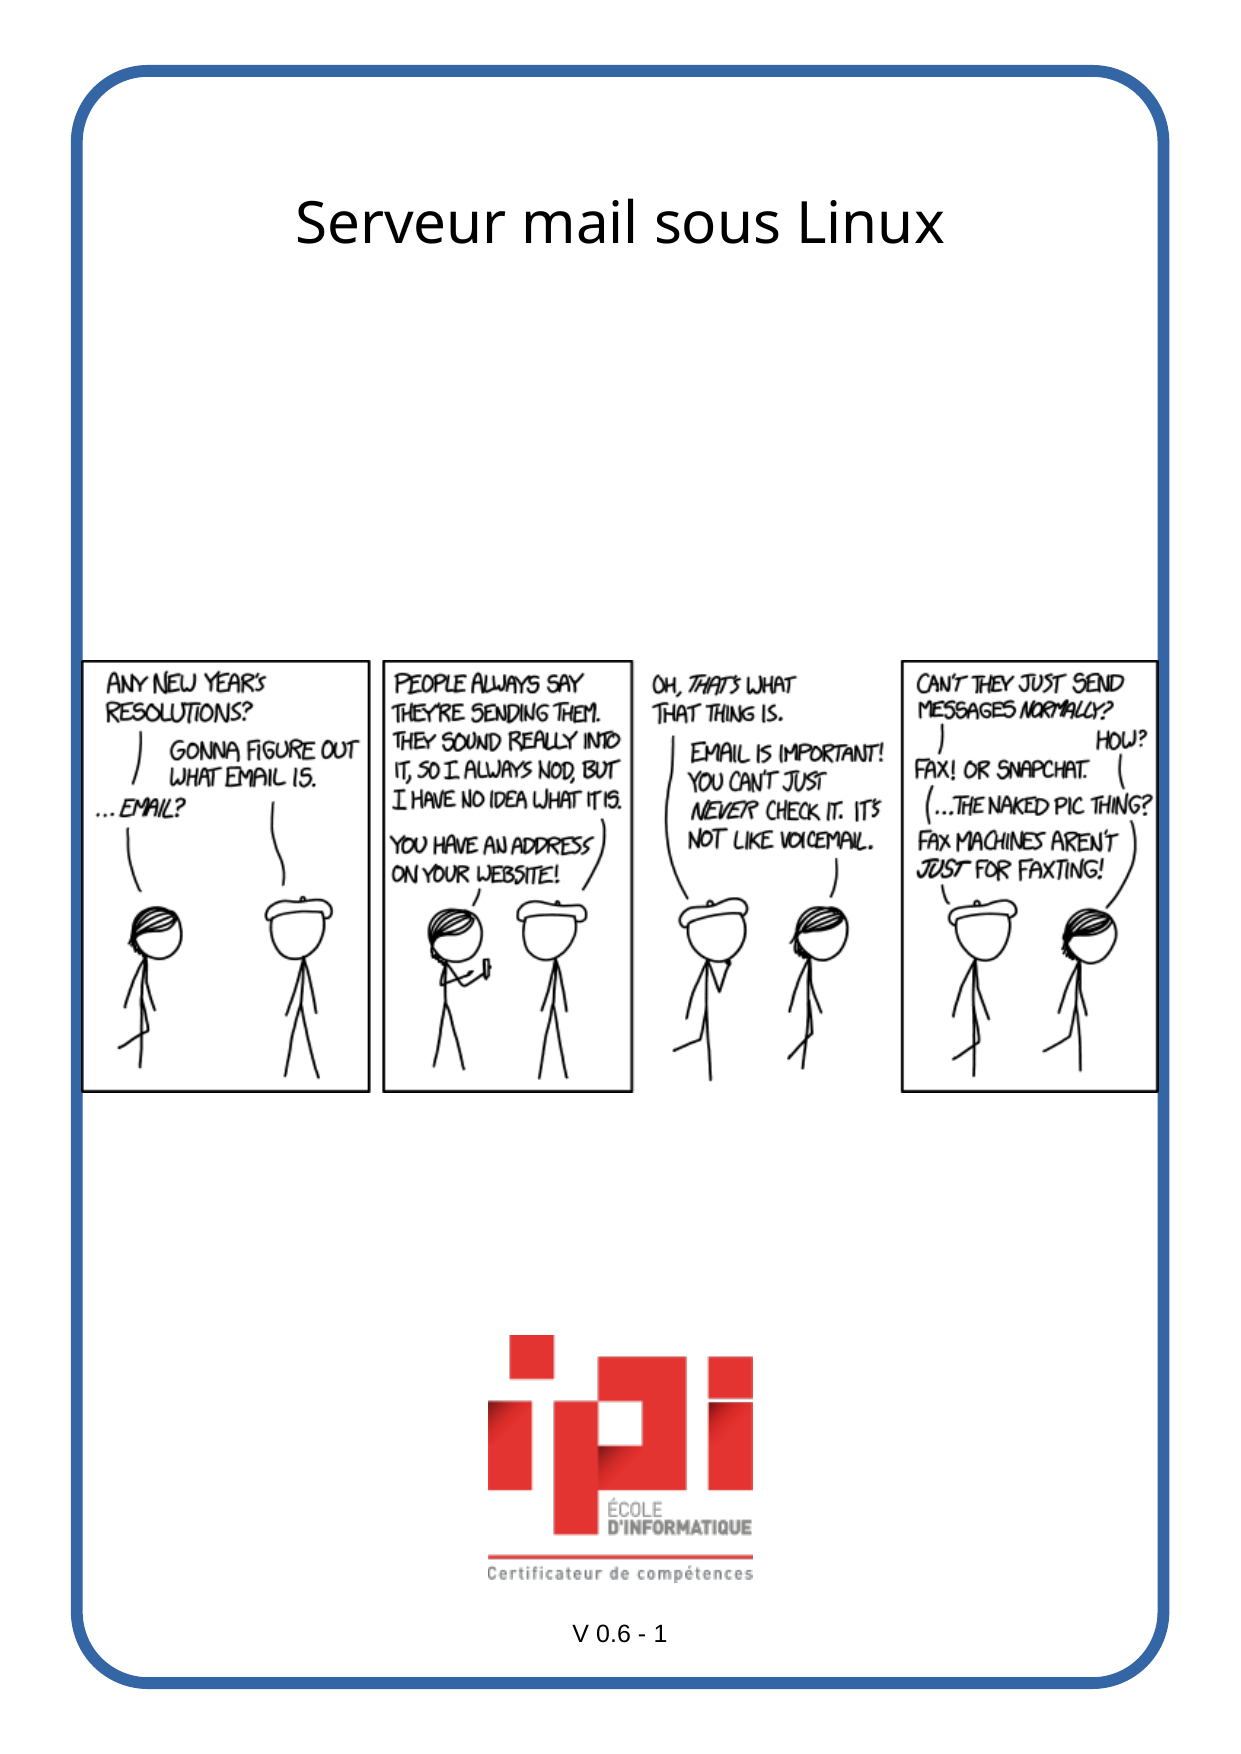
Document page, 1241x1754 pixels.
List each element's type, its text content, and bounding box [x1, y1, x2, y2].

picture [488, 1335, 753, 1583]
title Serveur mail sous Linux [115, 124, 1125, 398]
picture [81, 660, 1159, 1094]
